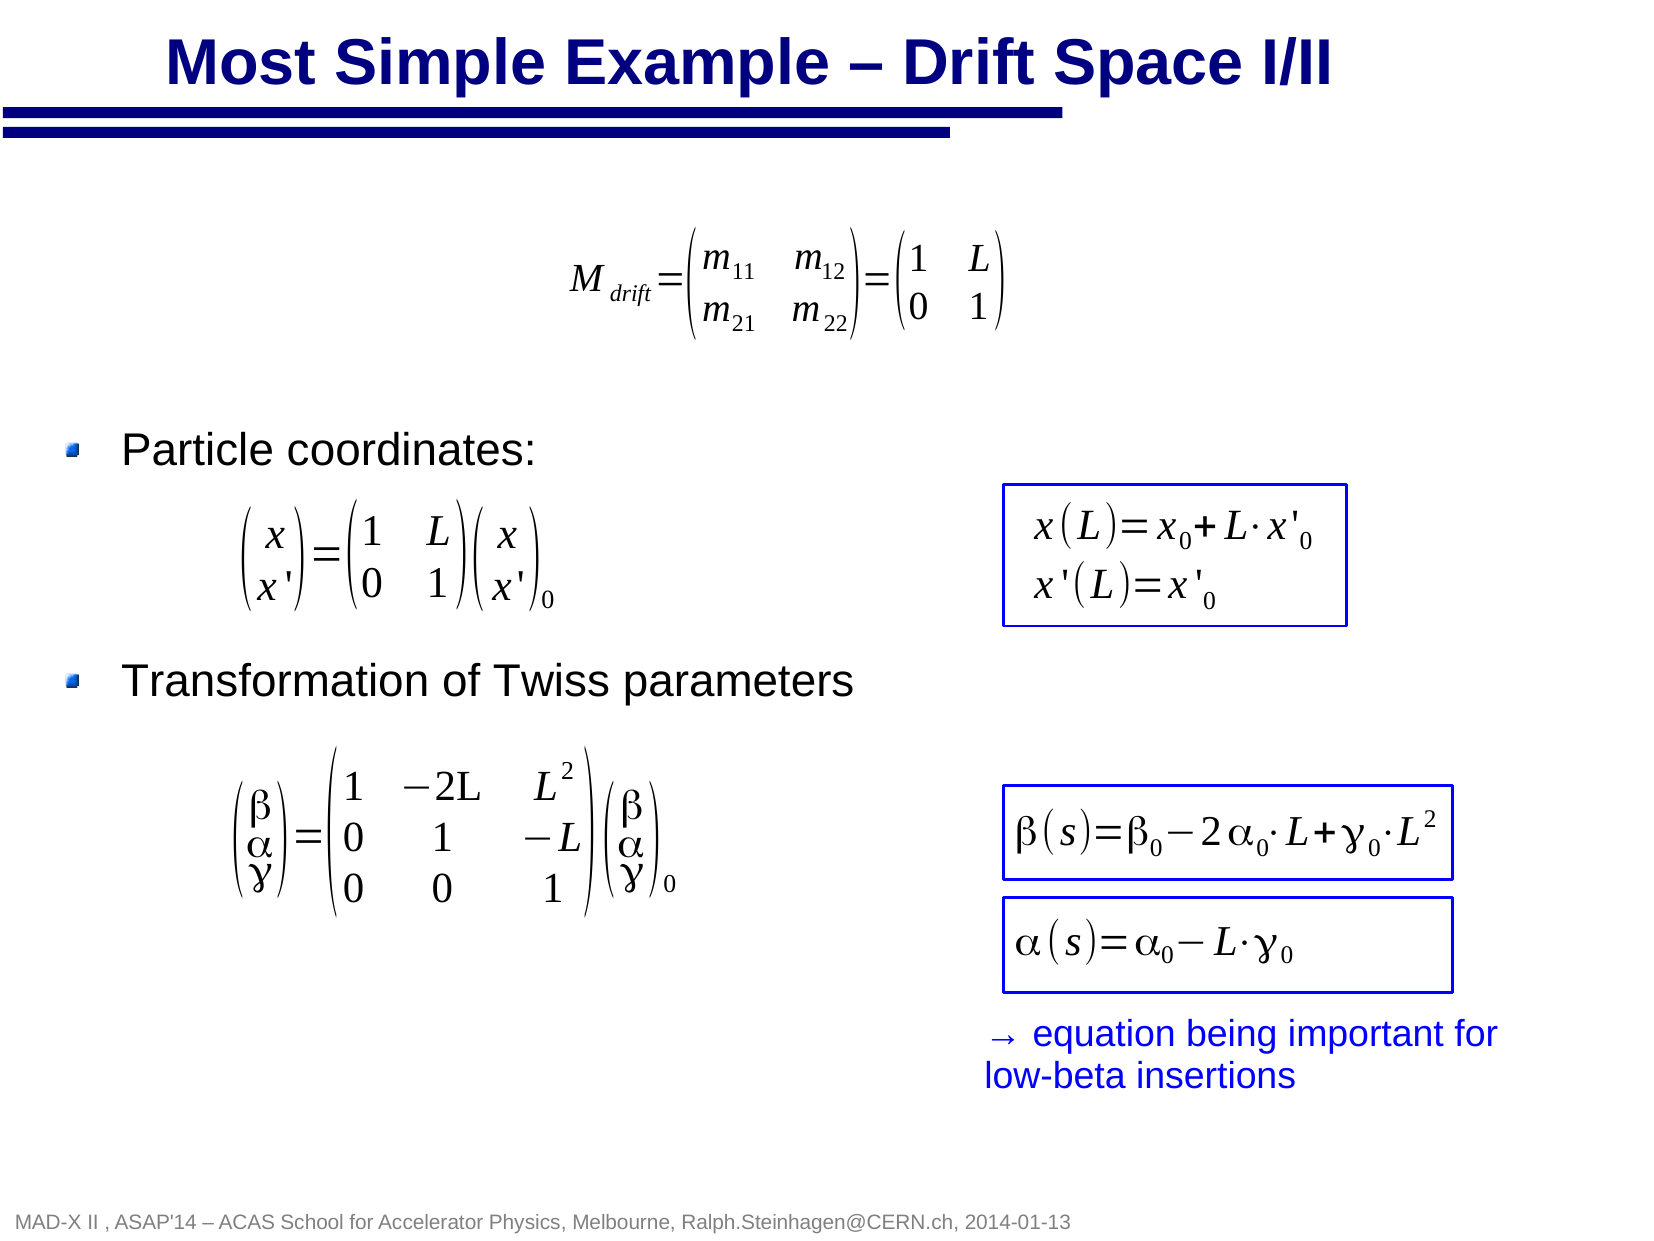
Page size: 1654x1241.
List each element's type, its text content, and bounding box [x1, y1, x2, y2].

chart [1021, 496, 1323, 615]
chart [219, 744, 686, 922]
chart [1005, 915, 1304, 970]
text_box → equation being important for low-beta insertions [969, 1005, 1524, 1105]
chart [1005, 803, 1446, 863]
list Particle coordinates: Transformation of Twiss parameters [65, 192, 1628, 1205]
title Most Simple Example – Drift Space I/II [165, 0, 1418, 124]
chart [557, 224, 1016, 343]
chart [227, 496, 567, 615]
